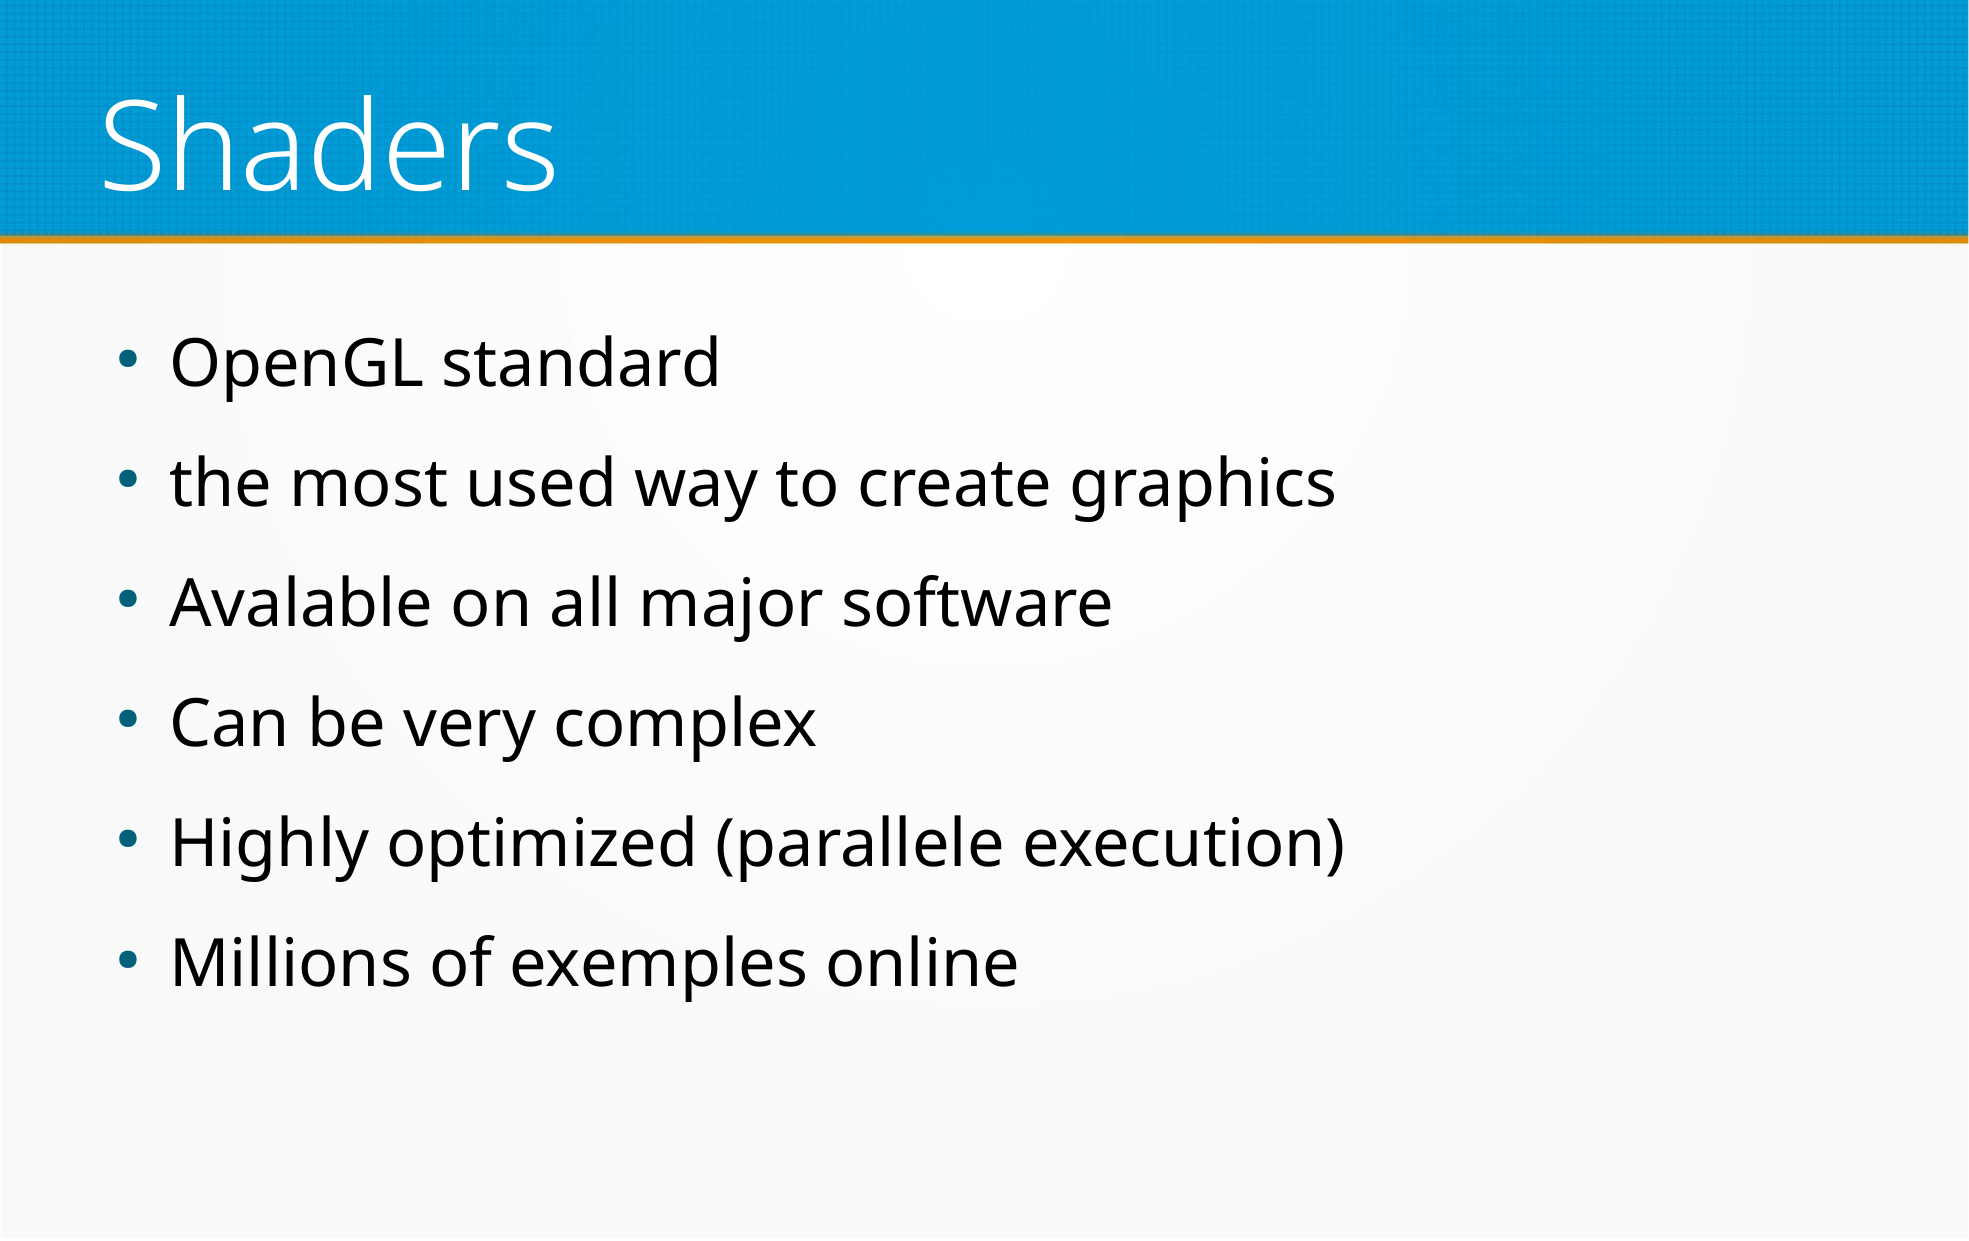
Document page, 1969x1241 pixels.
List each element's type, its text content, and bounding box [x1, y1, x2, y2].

list OpenGL standard the most used way to create graphics Avalable on all major software Can be very complex Highly optimized (parallele execution) Millions of exemples online [98, 315, 1861, 1081]
picture [0, 233, 1969, 1241]
title Shaders [98, 19, 1870, 227]
